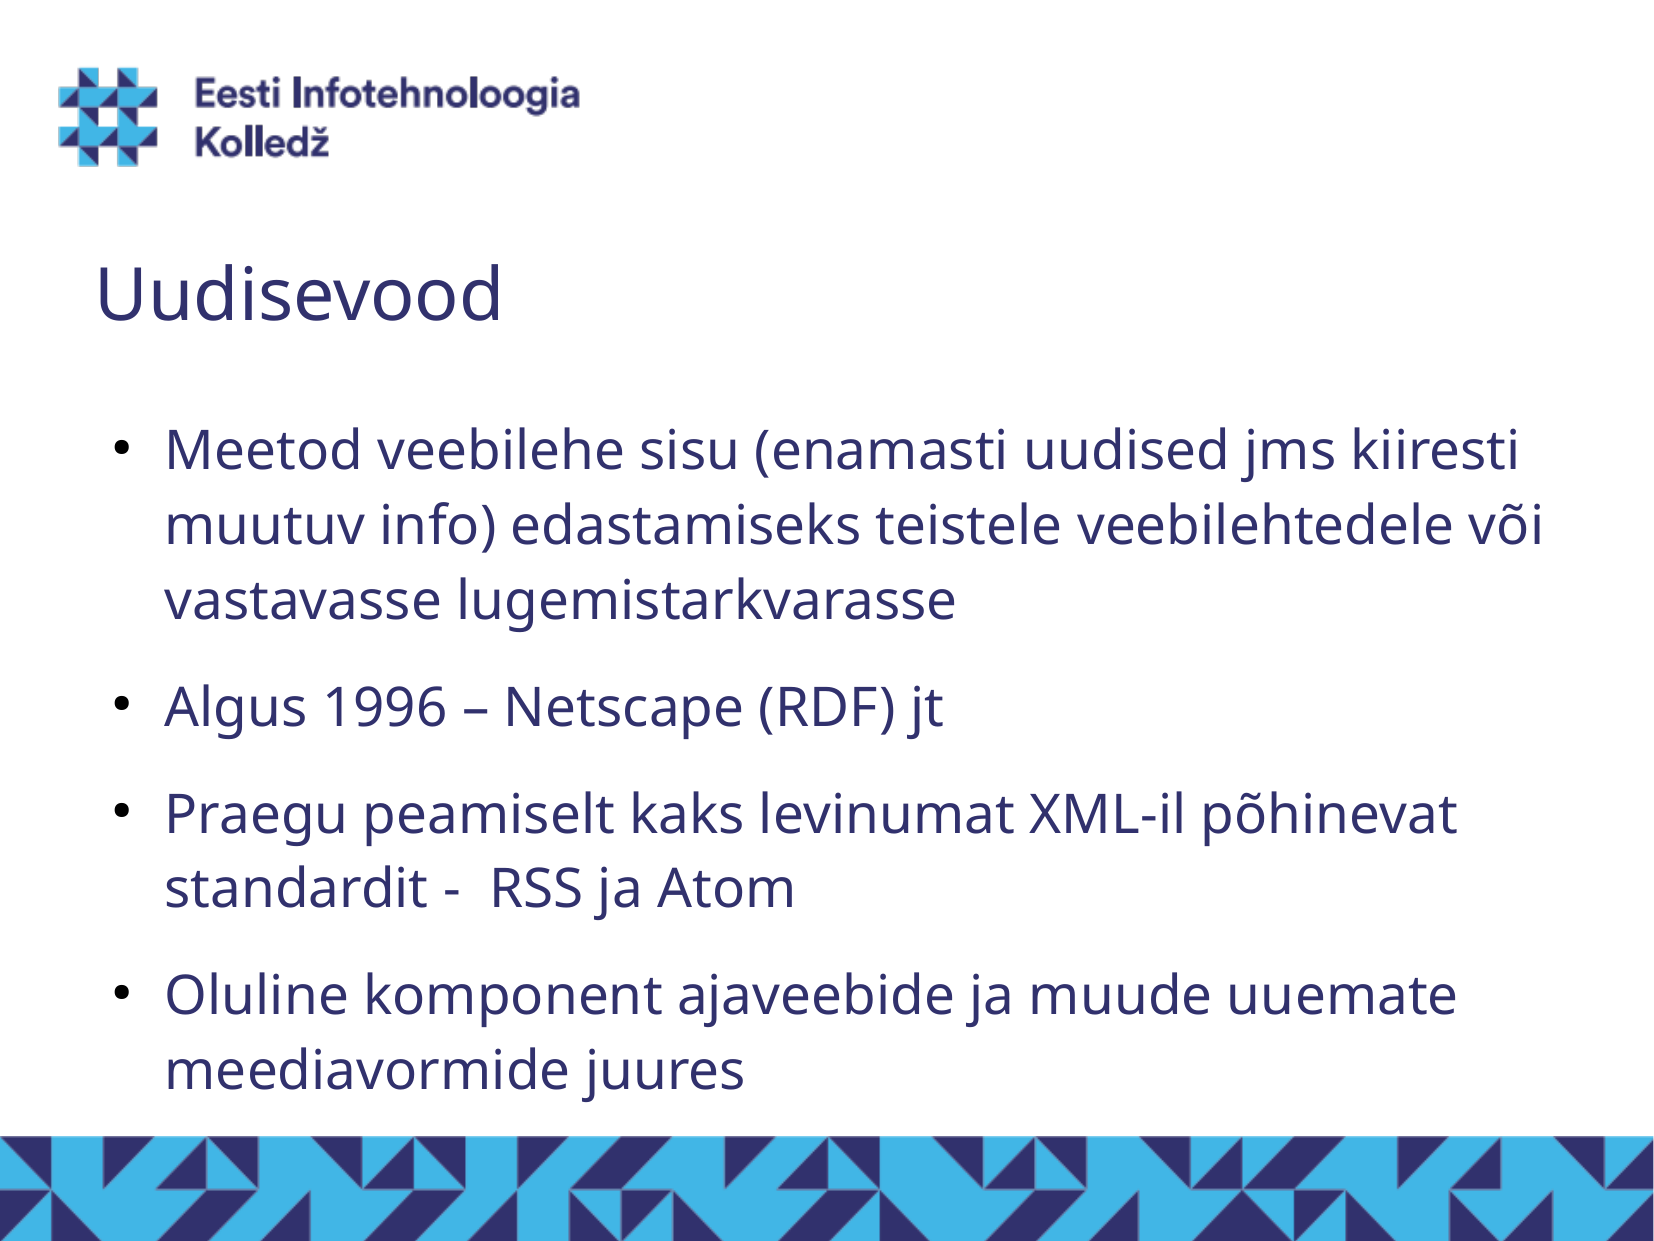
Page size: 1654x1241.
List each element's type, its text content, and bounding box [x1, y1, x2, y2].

list Meetod veebilehe sisu (enamasti uudised jms kiiresti muutuv info) edastamiseks teistele veebilehtedele või vastavasse lugemistarkvarasse Algus 1996 – Netscape (RDF) jt Praegu peamiselt kaks levinumat XML-il põhinevat standardit - RSS ja Atom Oluline komponent ajaveebide ja muude uuemate meediavormide juures [94, 411, 1607, 1111]
title Uudisevood [94, 188, 1607, 396]
